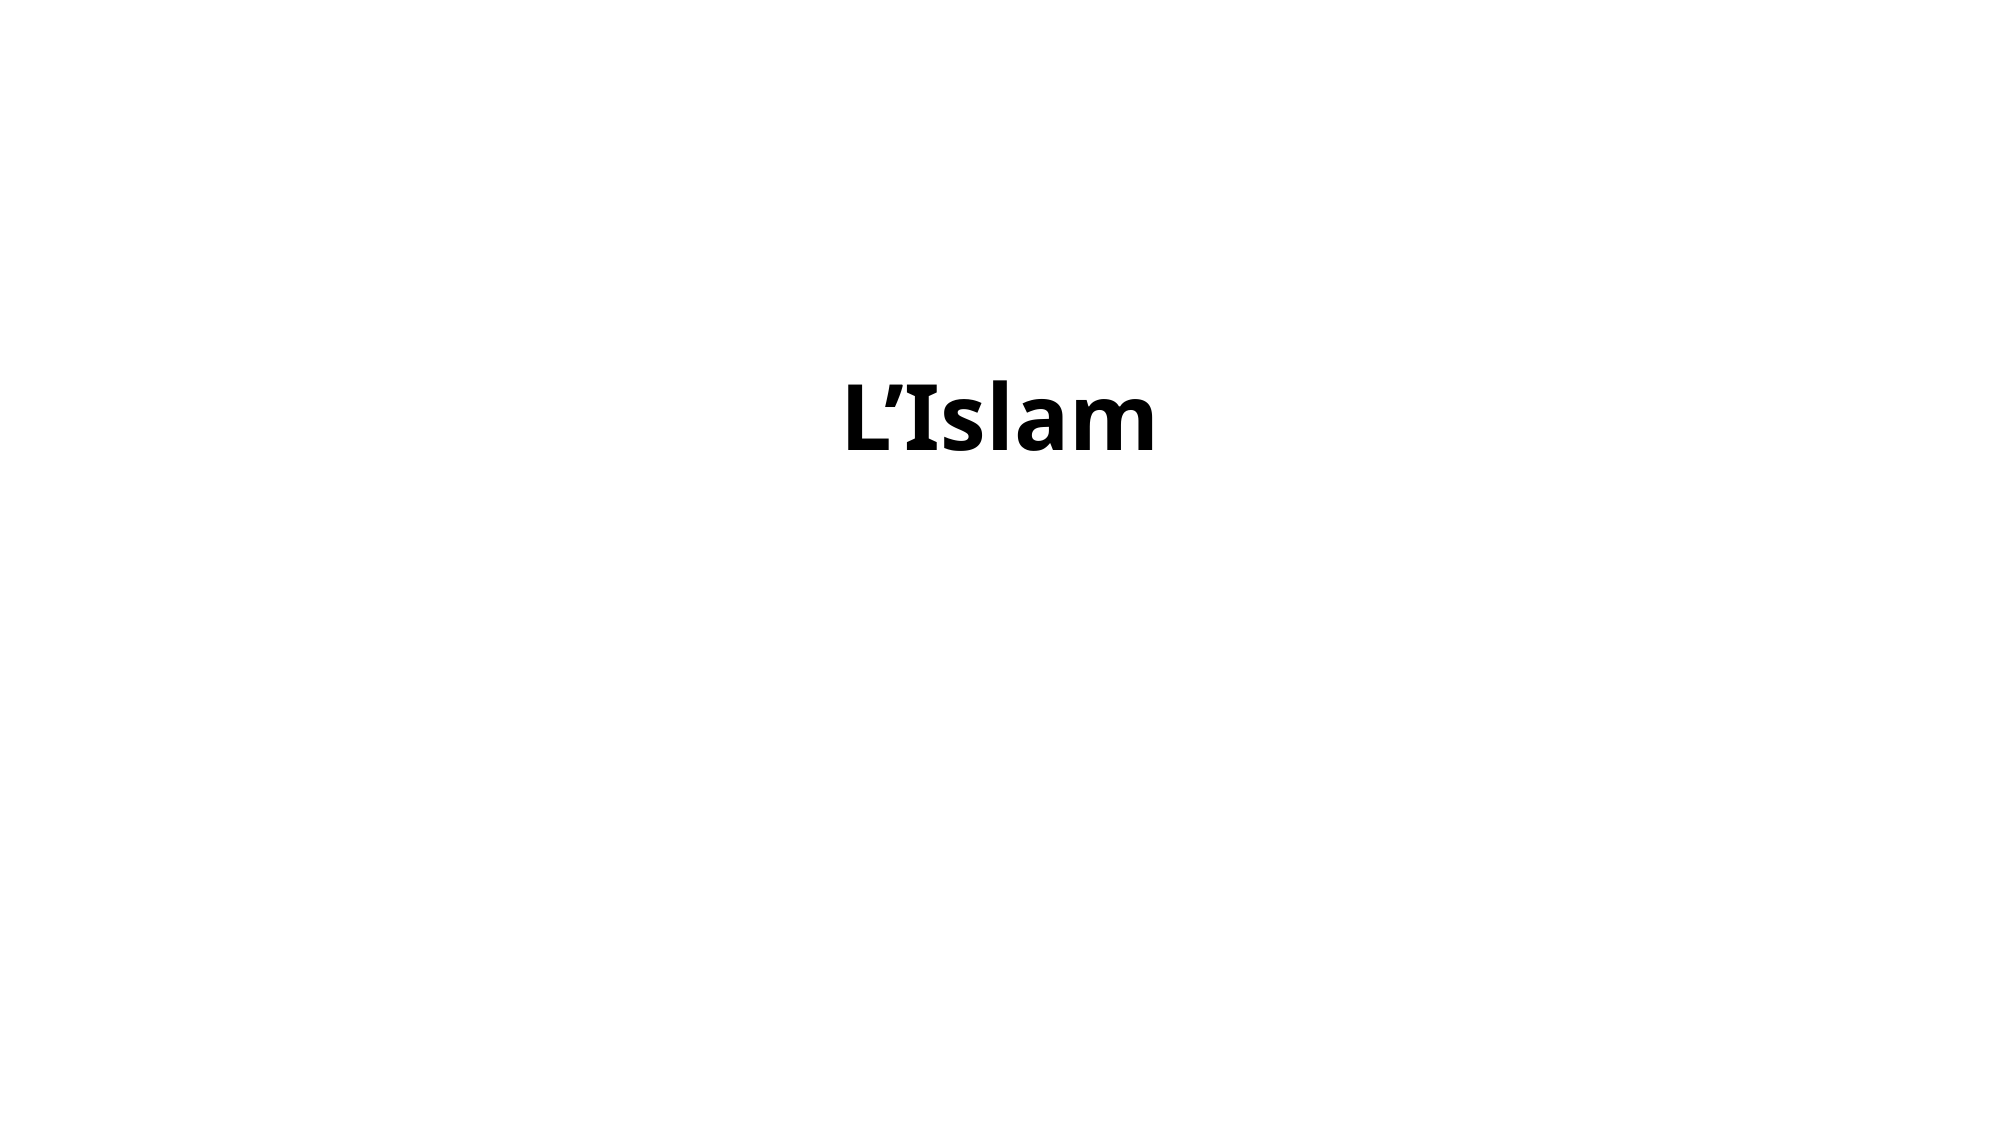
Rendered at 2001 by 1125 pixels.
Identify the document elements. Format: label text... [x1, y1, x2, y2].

title L’Islam [137, 311, 1863, 530]
